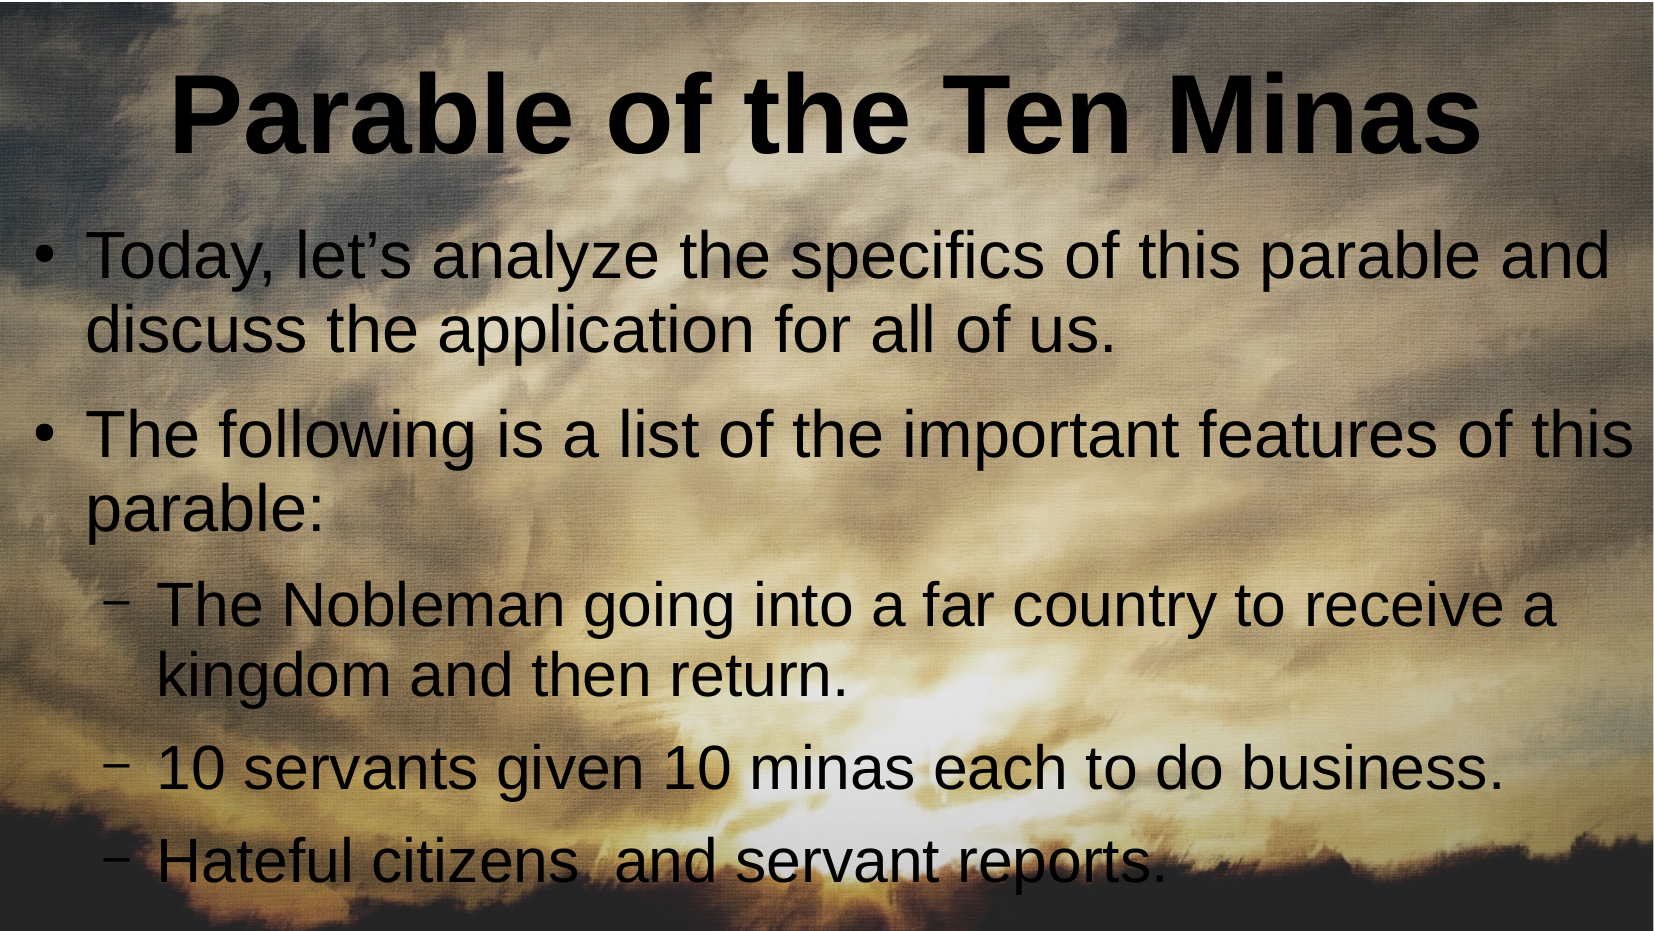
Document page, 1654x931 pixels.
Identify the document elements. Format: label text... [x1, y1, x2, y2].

title Parable of the Ten Minas [82, 37, 1571, 193]
picture [0, 2, 1654, 931]
list Today, let’s analyze the specifics of this parable and discuss the application for all of us. The following is a list of the important features of this parable: The Nobleman going into a far country to receive a kingdom and then return. 10 servants given 10 minas each to do business. Hateful citizens and servant reports. [15, 217, 1651, 916]
